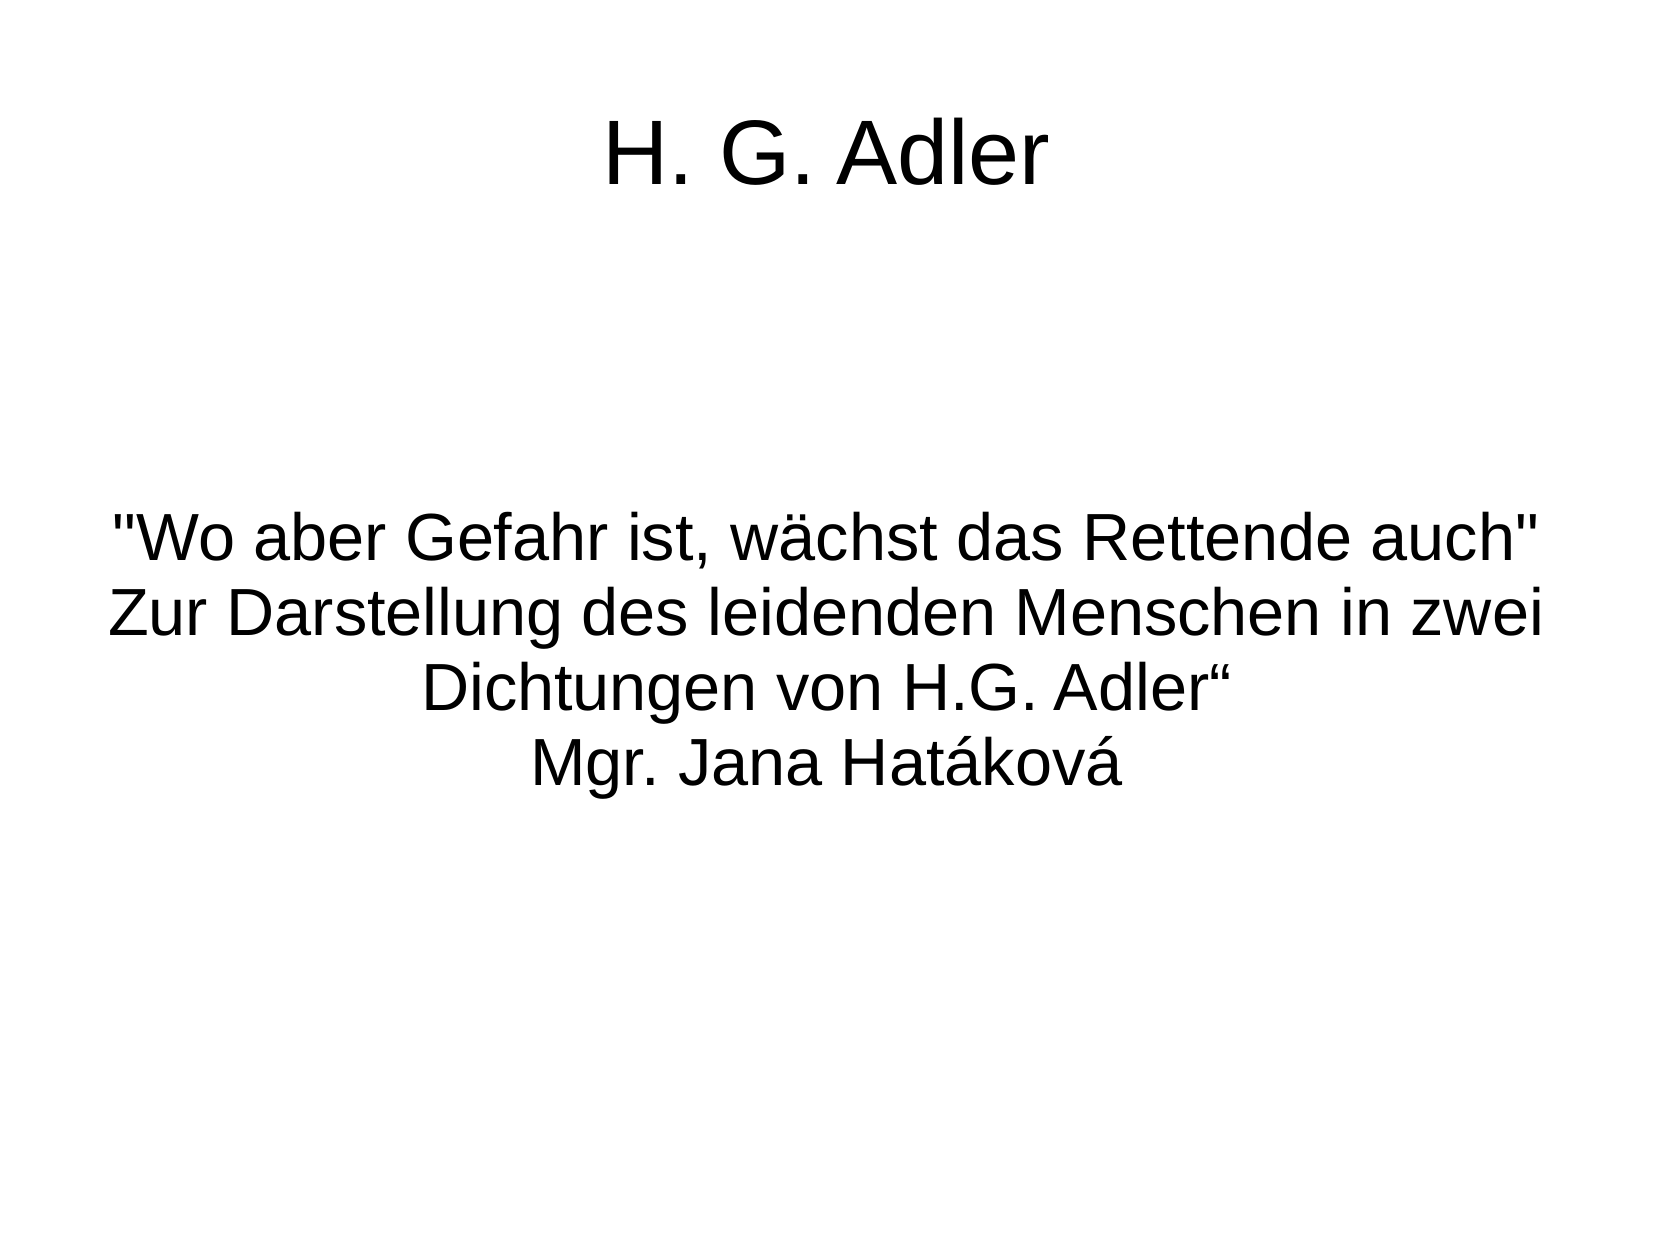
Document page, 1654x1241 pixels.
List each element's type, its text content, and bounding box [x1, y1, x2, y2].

title H. G. Adler [82, 49, 1571, 257]
subtitle "Wo aber Gefahr ist, wächst das Rettende auch" Zur Darstellung des leidenden Menschen in zwei Dichtungen von H.G. Adler“ Mgr. Jana Hatáková [82, 290, 1571, 1010]
